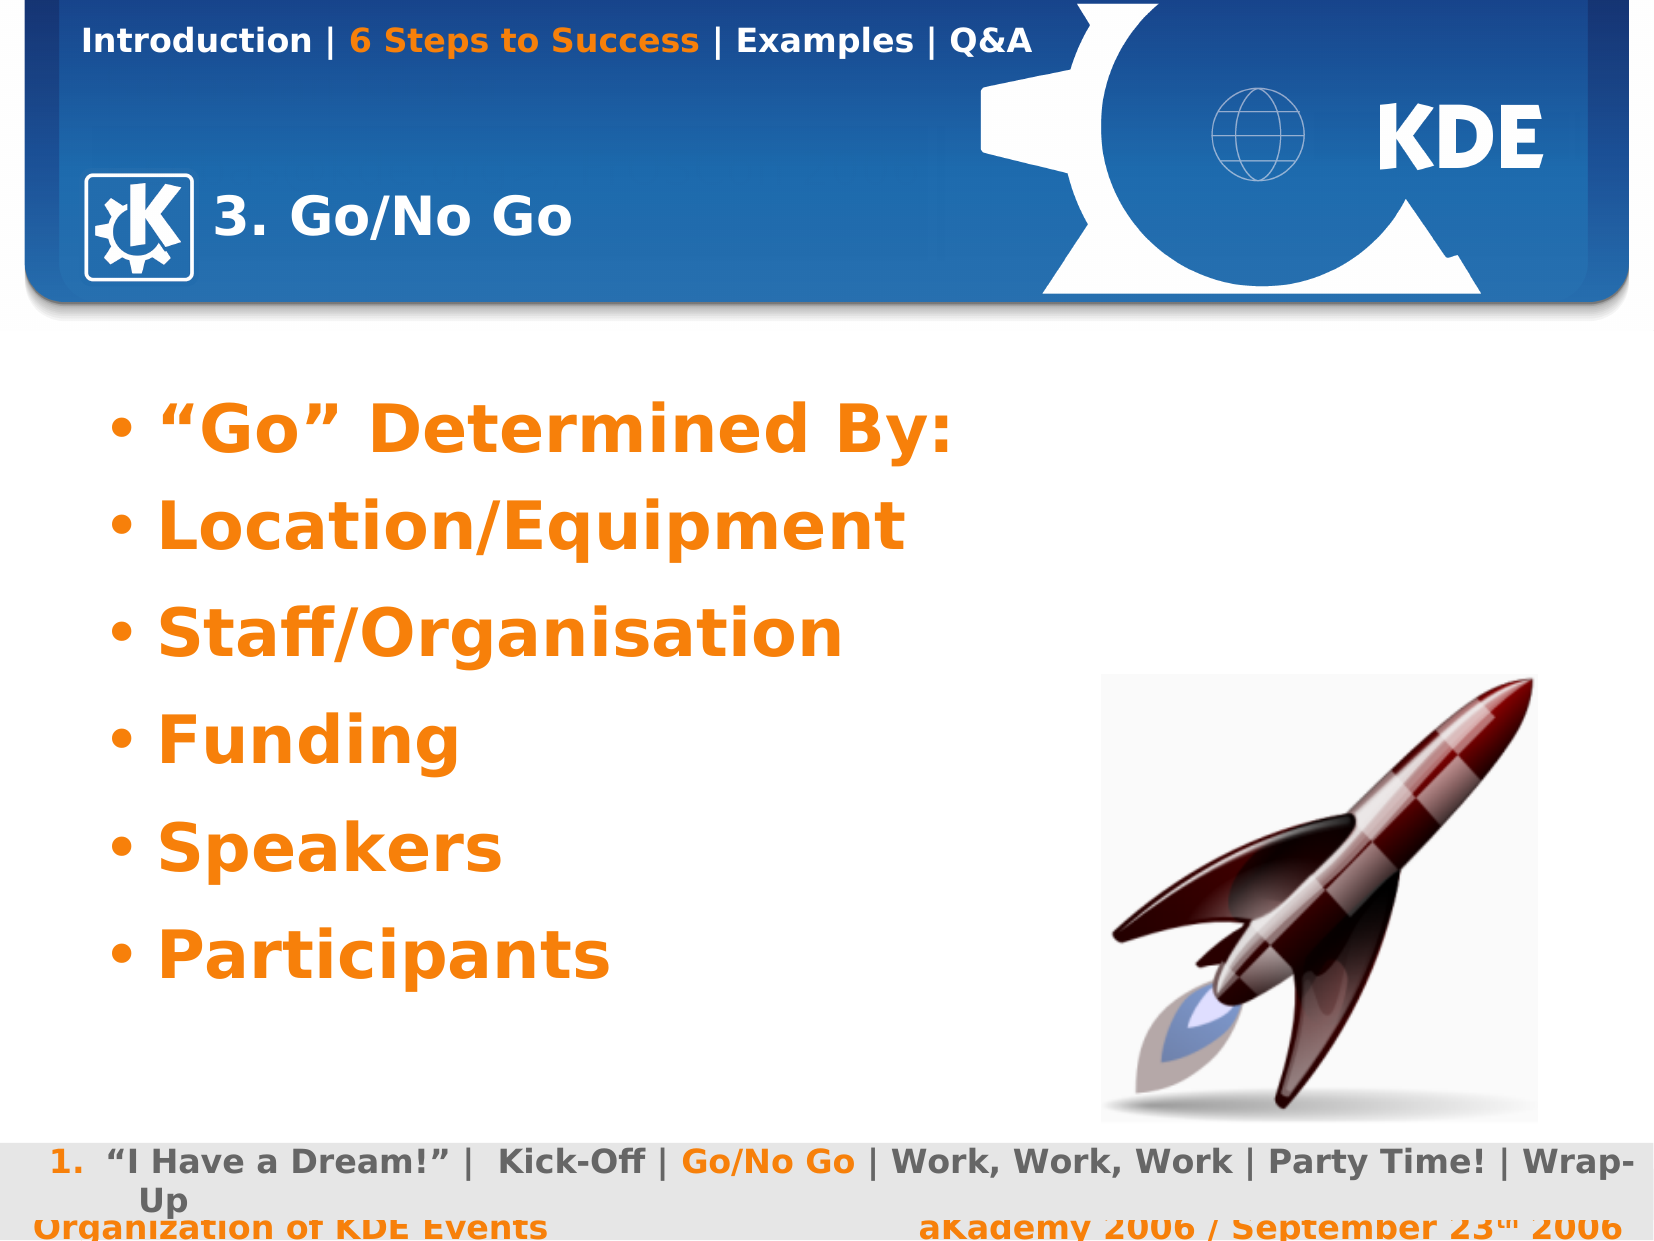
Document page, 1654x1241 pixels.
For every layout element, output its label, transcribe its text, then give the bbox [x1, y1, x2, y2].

list Location/Equipment Staff/Organisation Funding Speakers Participants [67, 487, 1556, 1103]
picture [0, 0, 1654, 331]
list “Go” Determined By: [67, 390, 976, 487]
title 3. Go/No Go [212, 177, 1061, 257]
list “I Have a Dream!” | Kick-Off | Go/No Go | Work, Work, Work | Party Time! | Wrap-Up [0, 1142, 1654, 1182]
title Introduction | 6 Steps to Success | Examples | Q&A [80, 18, 1056, 64]
picture [1101, 1103, 1538, 1127]
